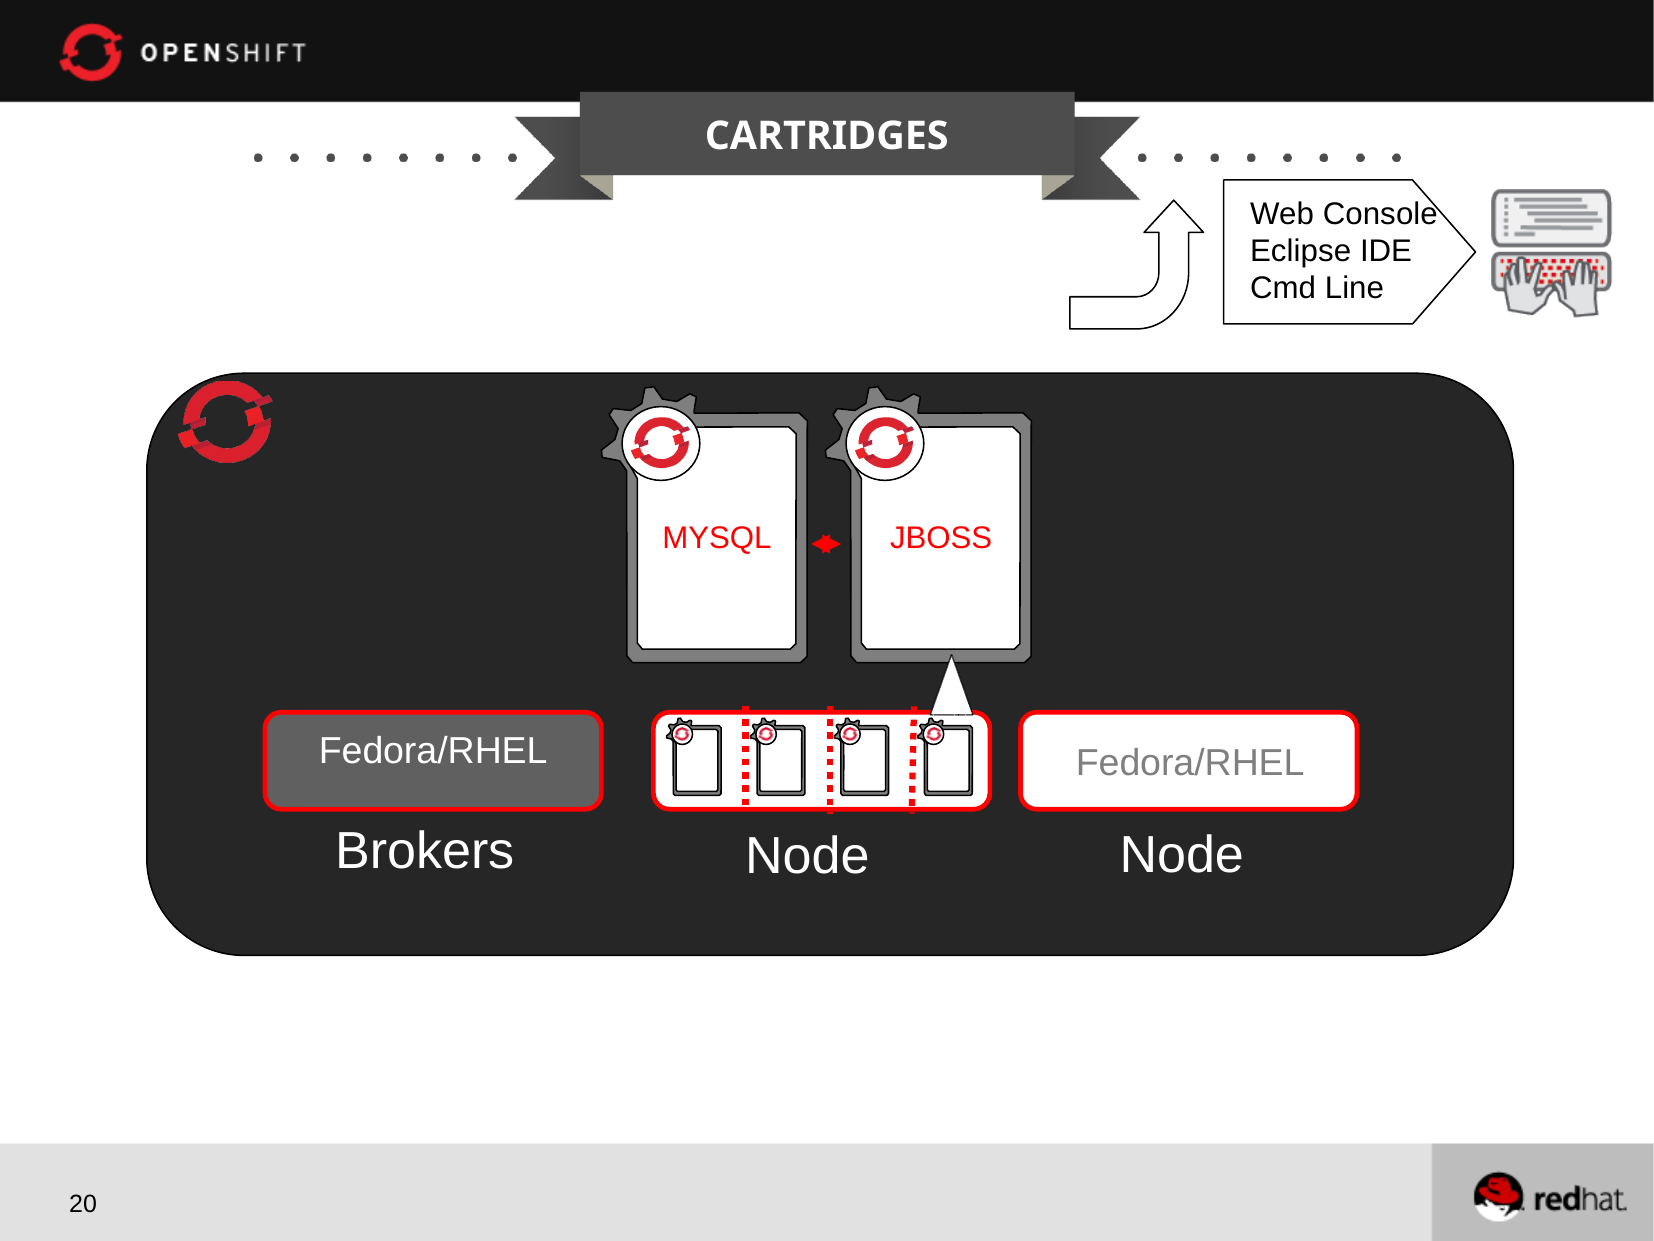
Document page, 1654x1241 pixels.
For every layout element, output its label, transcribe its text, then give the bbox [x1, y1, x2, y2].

text_box CARTRIDGES [581, 101, 1073, 166]
text_box Node [730, 814, 885, 892]
text_box Fedora/RHEL [264, 718, 602, 778]
text_box Web Console Eclipse IDE Cmd Line [1235, 185, 1453, 313]
text_box Node [1104, 813, 1260, 891]
text_box MYSQL [647, 510, 787, 563]
text_box Fedora/RHEL [1021, 730, 1359, 791]
text_box JBOSS [875, 510, 1008, 563]
picture [0, 0, 1654, 1241]
text_box Brokers [320, 809, 530, 887]
text_box [146, 373, 1514, 956]
